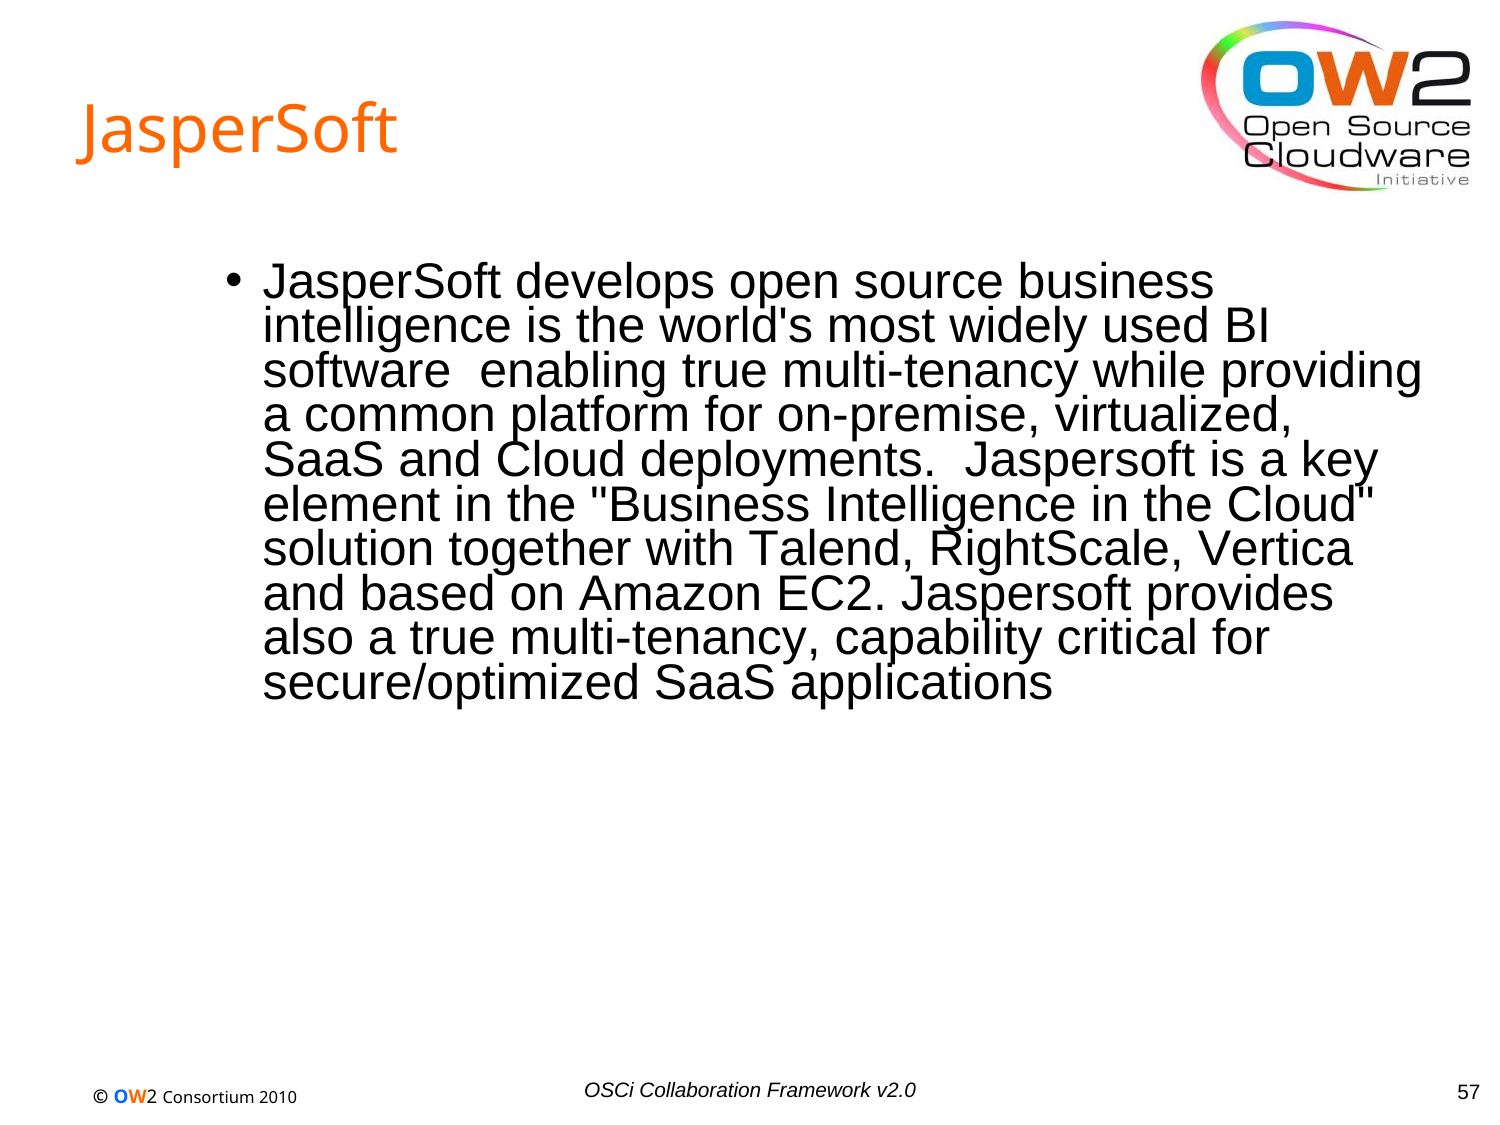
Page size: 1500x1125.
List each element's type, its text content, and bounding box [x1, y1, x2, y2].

title JasperSoft [81, 43, 1182, 213]
picture [1199, 19, 1472, 195]
list JasperSoft develops open source business intelligence is the world's most widely used BI software enabling true multi-tenancy while providing a common platform for on-premise, virtualized, SaaS and Cloud deployments. Jaspersoft is a key element in the "Business Intelligence in the Cloud" solution together with Talend, RightScale, Vertica and based on Amazon EC2. Jaspersoft provides also a true multi-tenancy, capability critical for secure/optimized SaaS applications [74, 262, 1425, 990]
